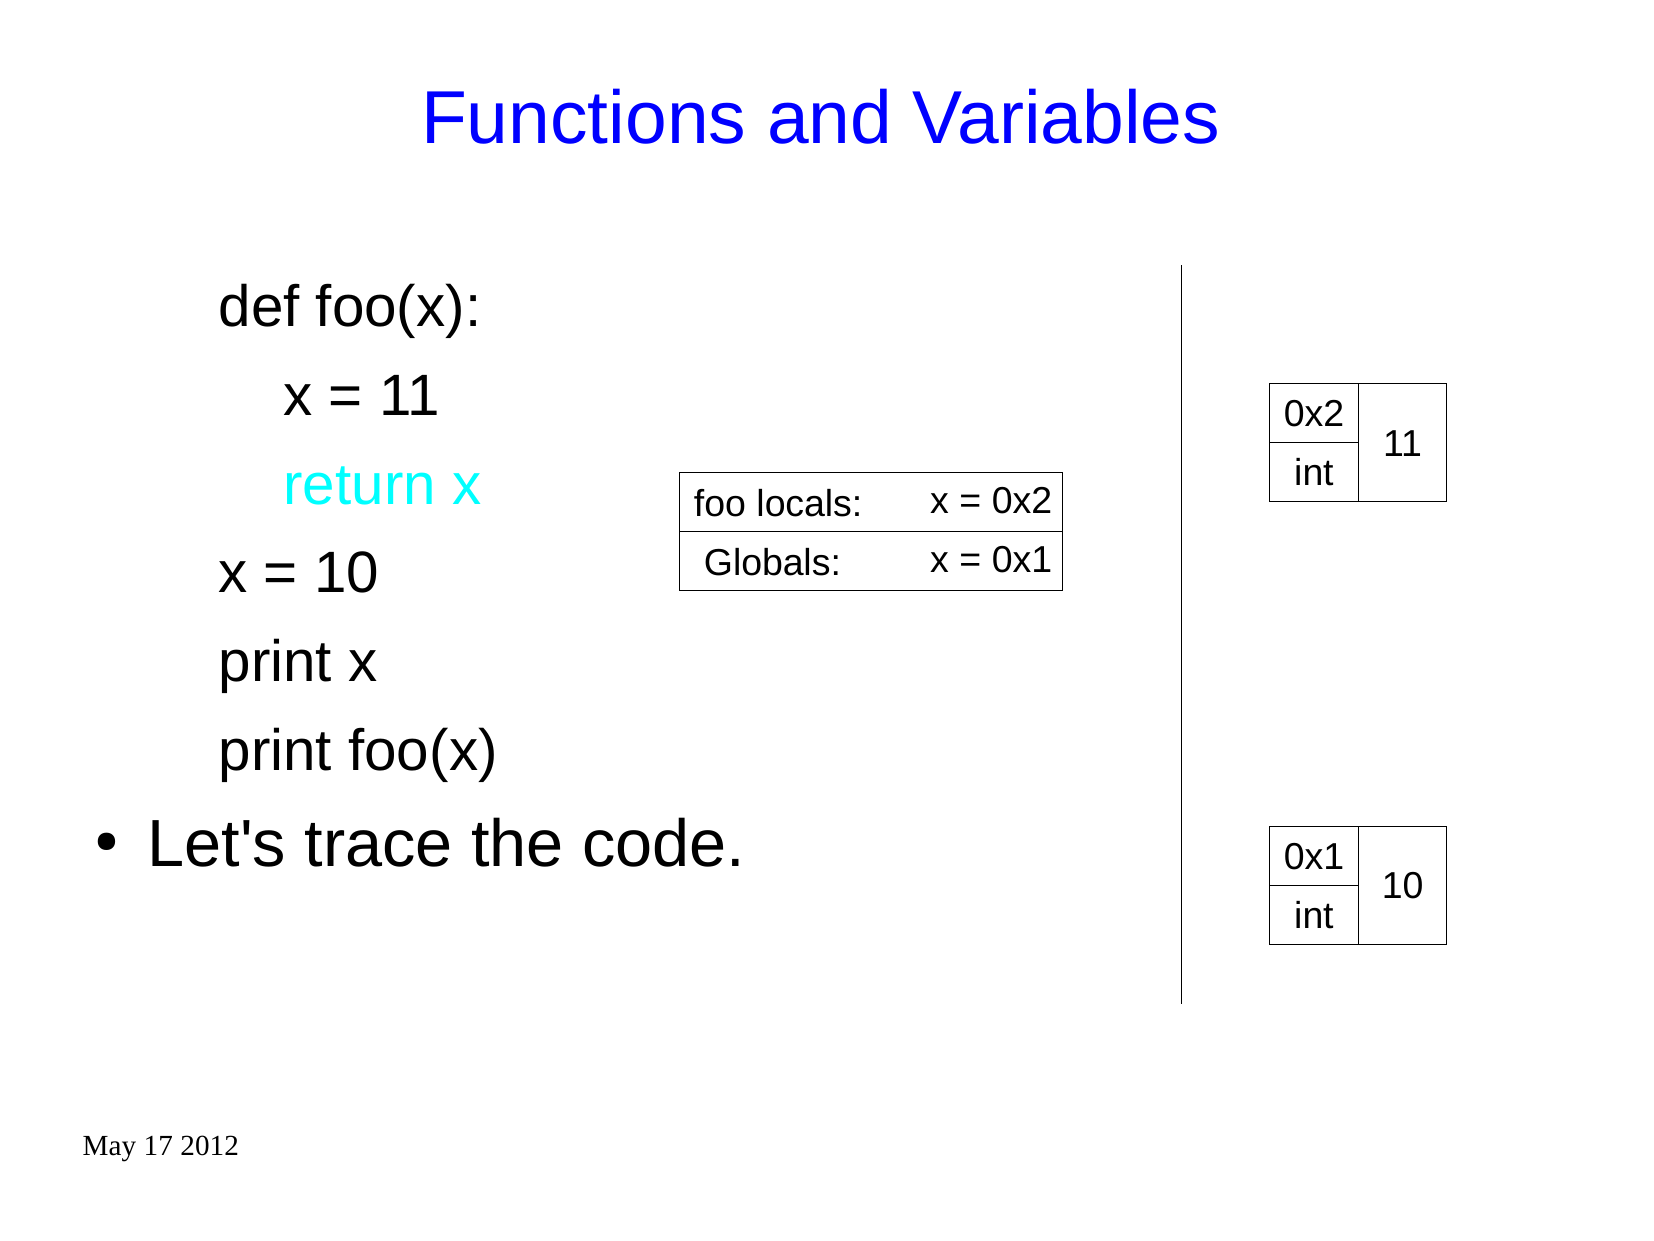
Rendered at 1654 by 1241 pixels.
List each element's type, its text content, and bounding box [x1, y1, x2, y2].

text_box 10 [1358, 826, 1447, 945]
title Functions and Variables [76, 58, 1565, 178]
text_box 11 [1358, 383, 1447, 502]
text_box foo locals: [680, 474, 878, 531]
text_box x = 0x1 [915, 532, 1062, 589]
text_box x = 0x2 [915, 473, 1062, 530]
list def foo(x): x = 11 return x x = 10 print x print foo(x) Let's trace the code. [680, 532, 803, 590]
list def foo(x): x = 11 return x x = 10 print x print foo(x) Let's trace the code. [76, 274, 803, 1093]
text_box 0x2 [1269, 383, 1358, 443]
text_box Globals: [689, 533, 857, 590]
text_box x = 0x2 [1063, 472, 1068, 530]
text_box x = 0x1 [1063, 531, 1068, 589]
text_box int [1269, 886, 1358, 945]
text_box int [1269, 443, 1358, 502]
text_box 0x1 [1269, 826, 1358, 886]
